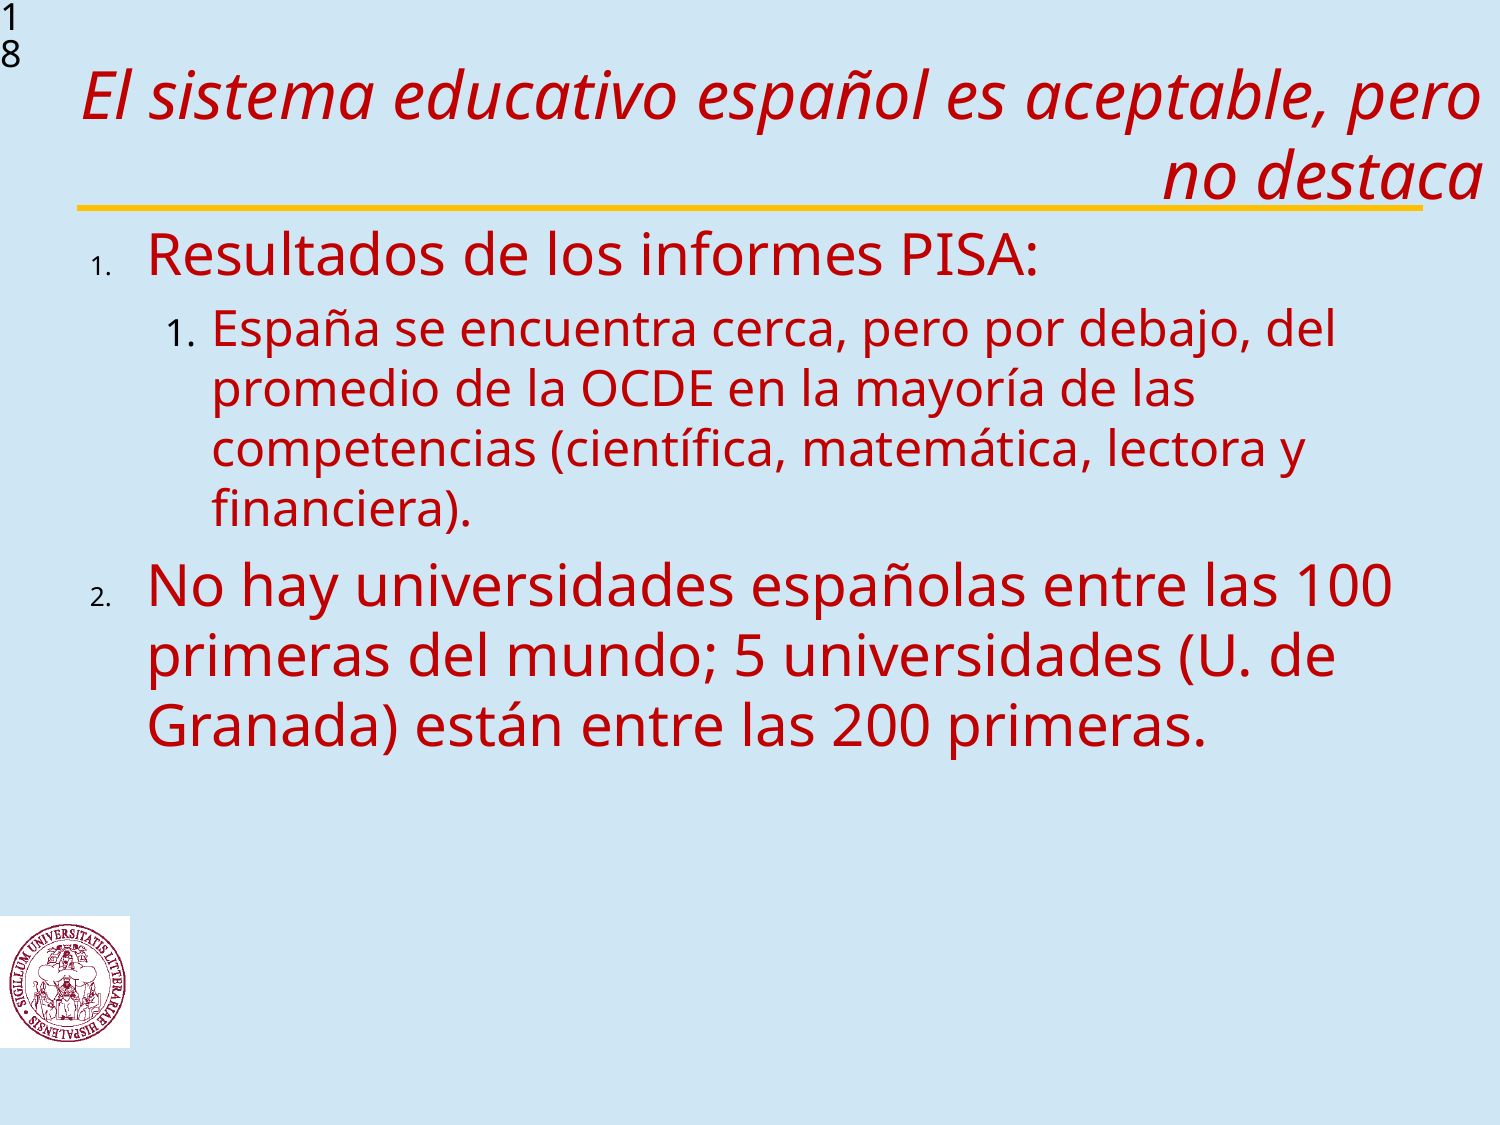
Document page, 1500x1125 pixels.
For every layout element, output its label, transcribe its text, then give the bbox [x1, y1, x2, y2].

list Resultados de los informes PISA: España se encuentra cerca, pero por debajo, del promedio de la OCDE en la mayoría de las competencias (científica, matemática, lectora y financiera). No hay universidades españolas entre las 100 primeras del mundo; 5 universidades (U. de Granada) están entre las 200 primeras. [75, 209, 1451, 1103]
picture [0, 916, 75, 1048]
title El sistema educativo español es aceptable, pero no destaca [29, 45, 1500, 185]
